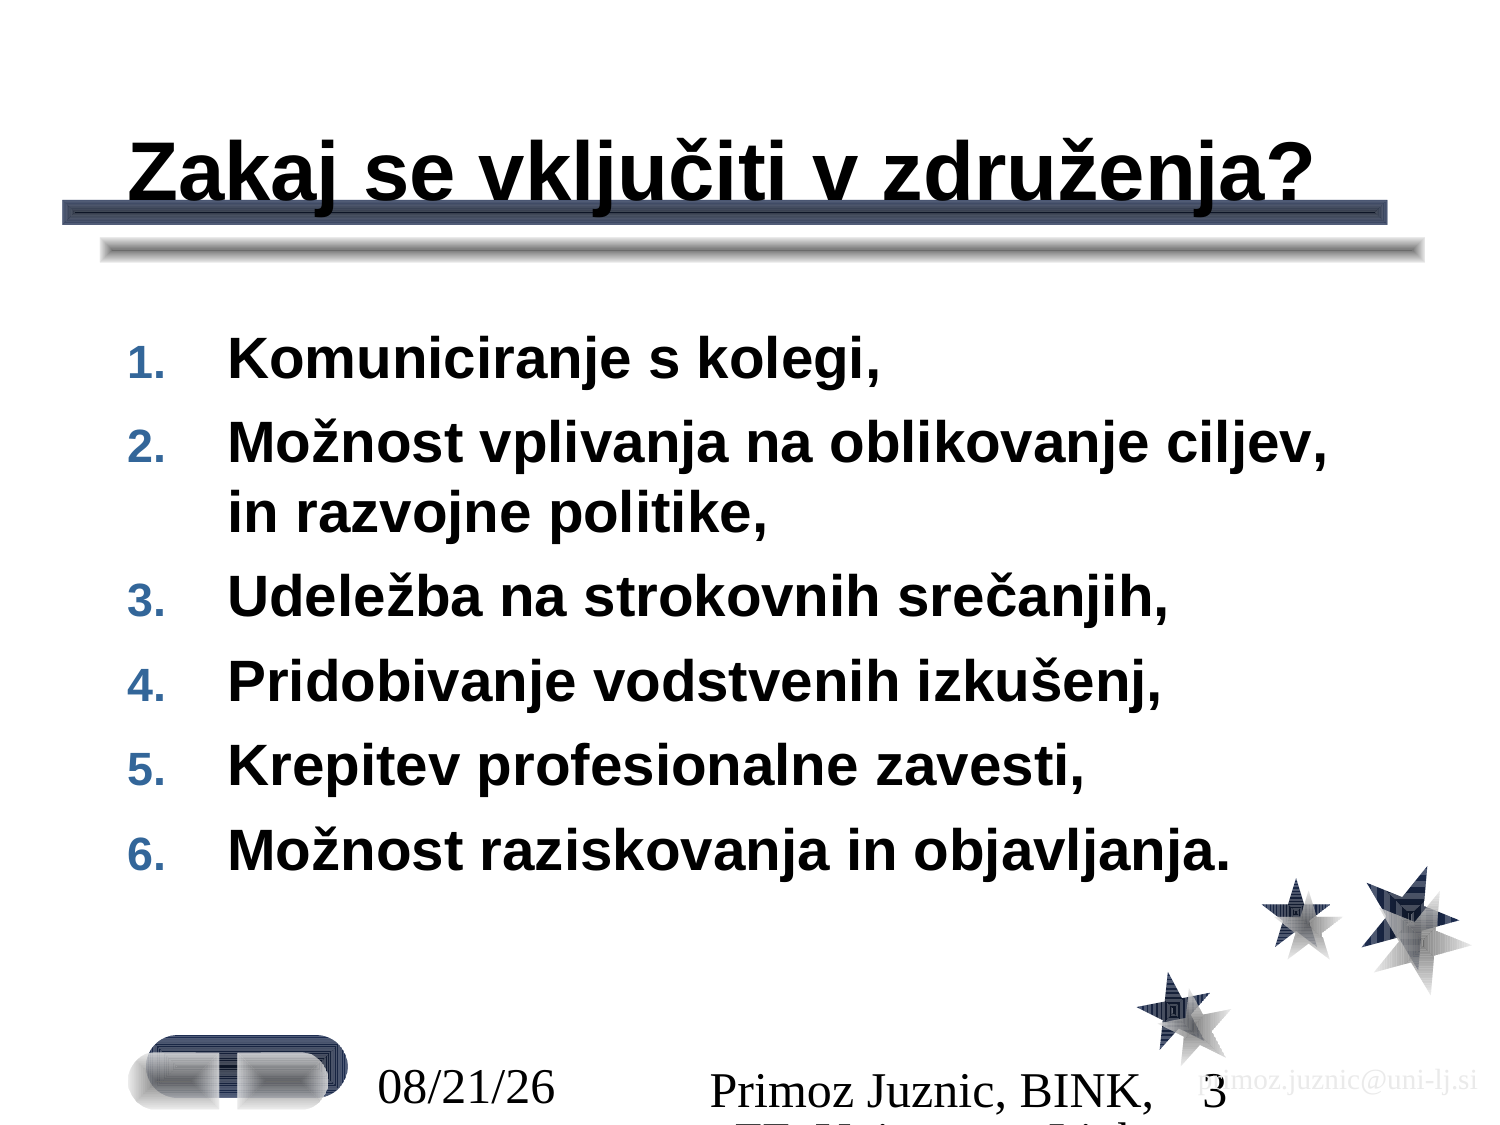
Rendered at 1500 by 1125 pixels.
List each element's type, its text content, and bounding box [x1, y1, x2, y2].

title Zakaj se vključiti v združenja? [112, 37, 1388, 225]
list Komuniciranje s kolegi, Možnost vplivanja na oblikovanje ciljev, in razvojne politike, Udeležba na strokovnih srečanjih, Pridobivanje vodstvenih izkušenj, Krepitev profesionalne zavesti, Možnost raziskovanja in objavljanja. [112, 312, 1388, 988]
